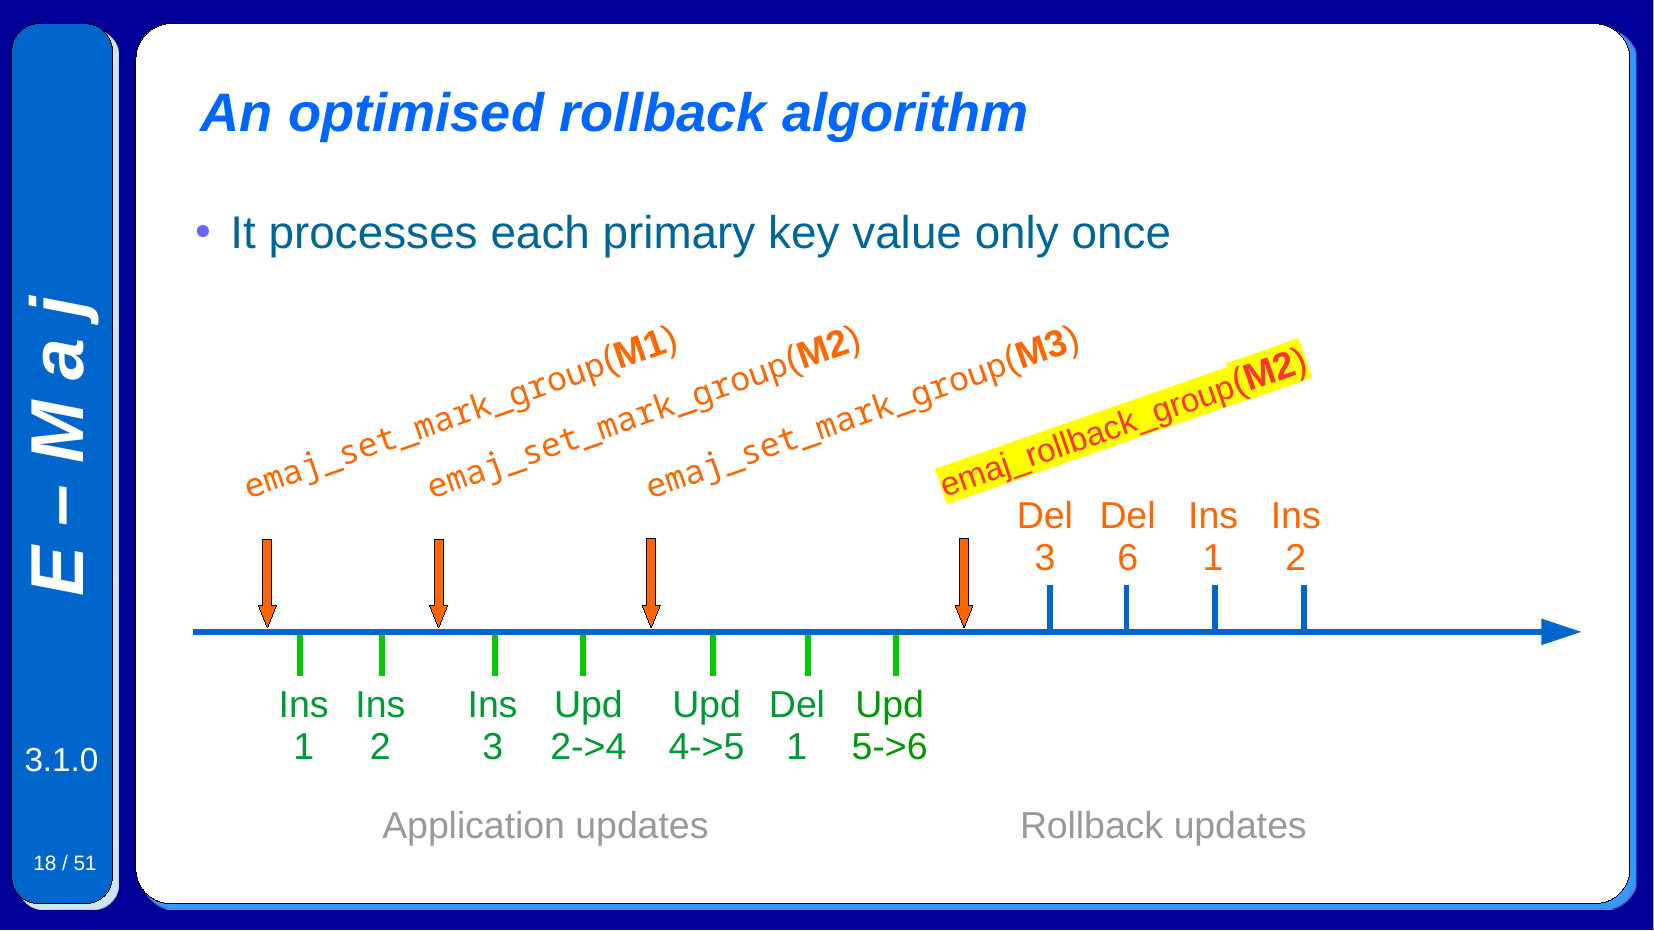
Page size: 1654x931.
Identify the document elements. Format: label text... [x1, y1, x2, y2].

text_box [642, 538, 661, 628]
text_box Upd 4->5 [653, 676, 779, 777]
text_box [429, 539, 448, 628]
title An optimised rollback algorithm [200, 34, 1575, 191]
text_box emaj_rollback_group(M2) [917, 313, 1369, 530]
text_box [258, 539, 277, 628]
text_box Application updates [367, 796, 805, 854]
text_box Ins 3 [452, 676, 535, 777]
text_box Ins 1 [263, 676, 340, 777]
text_box Rollback updates [1005, 796, 1428, 854]
list It processes each primary key value only once [177, 206, 1587, 827]
text_box Del 3 [1002, 487, 1084, 588]
text_box Del 1 [779, 676, 836, 777]
text_box emaj_set_mark_group(M3) [622, 302, 1105, 530]
text_box Upd 2->4 [535, 676, 653, 777]
text_box emaj_set_mark_group(M1) [220, 302, 700, 530]
text_box emaj_set_mark_group(M2) [403, 302, 887, 530]
text_box Ins 1 [1187, 487, 1256, 588]
text_box [955, 538, 973, 628]
text_box Upd 5->6 [836, 676, 962, 777]
text_box Ins 2 [1256, 487, 1347, 588]
text_box Ins 2 [340, 676, 432, 777]
text_box Del 6 [1084, 487, 1187, 588]
